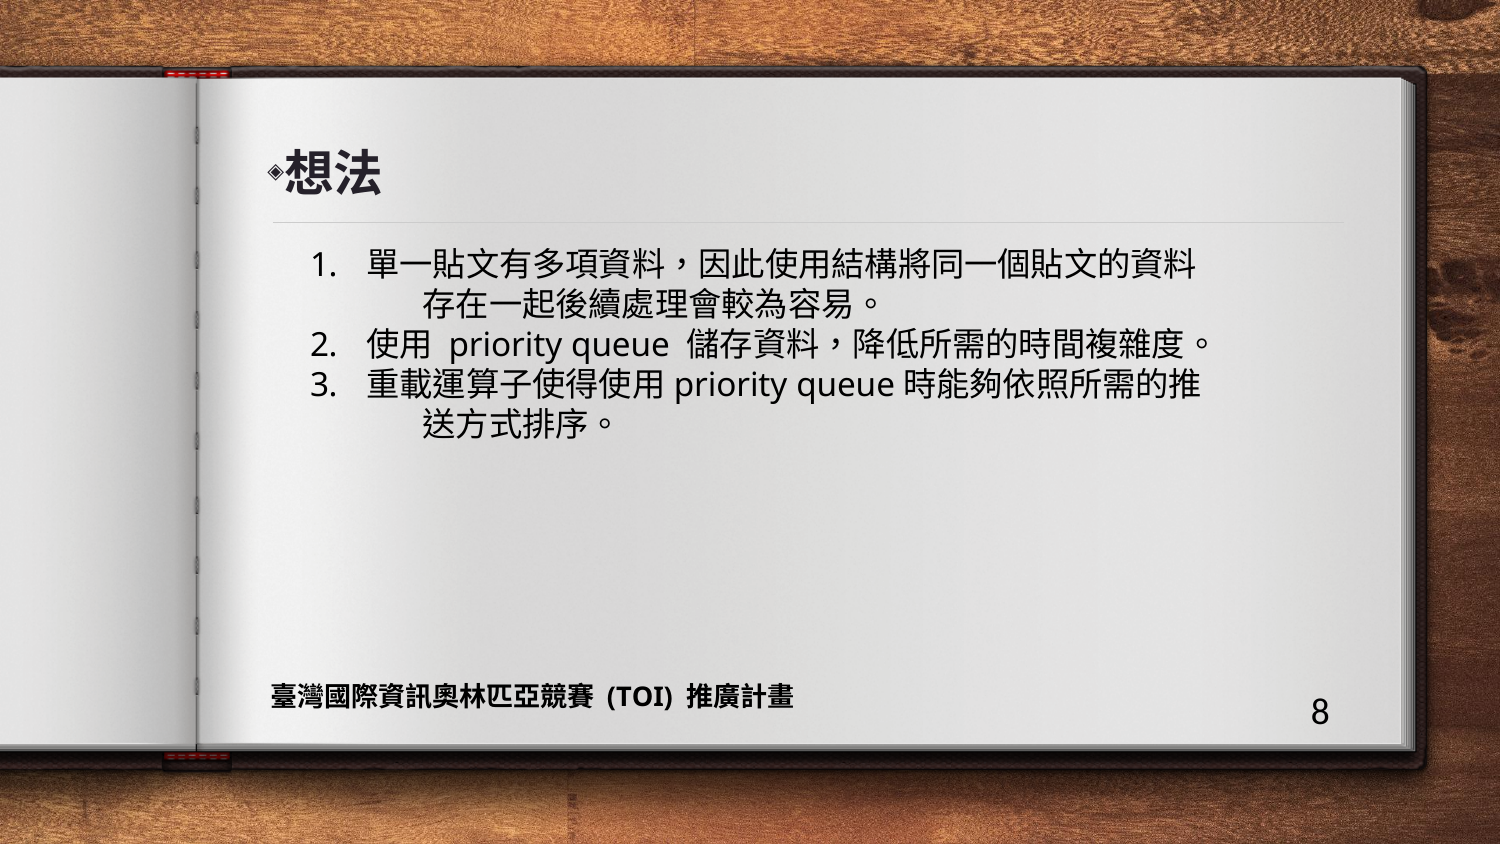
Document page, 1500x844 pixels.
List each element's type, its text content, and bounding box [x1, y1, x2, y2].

text_box 8 [1295, 672, 1386, 737]
list 想法 [252, 126, 1194, 216]
text_box 單一貼文有多項資料，因此使用結構將同一個貼文的資料存在一起後續處理會較為容易。 使用 priority queue 儲存資料，降低所需的時間複雜度。 重載運算子使得使用priority queue時能夠依照所需的推送方式排序。 [295, 235, 1236, 453]
